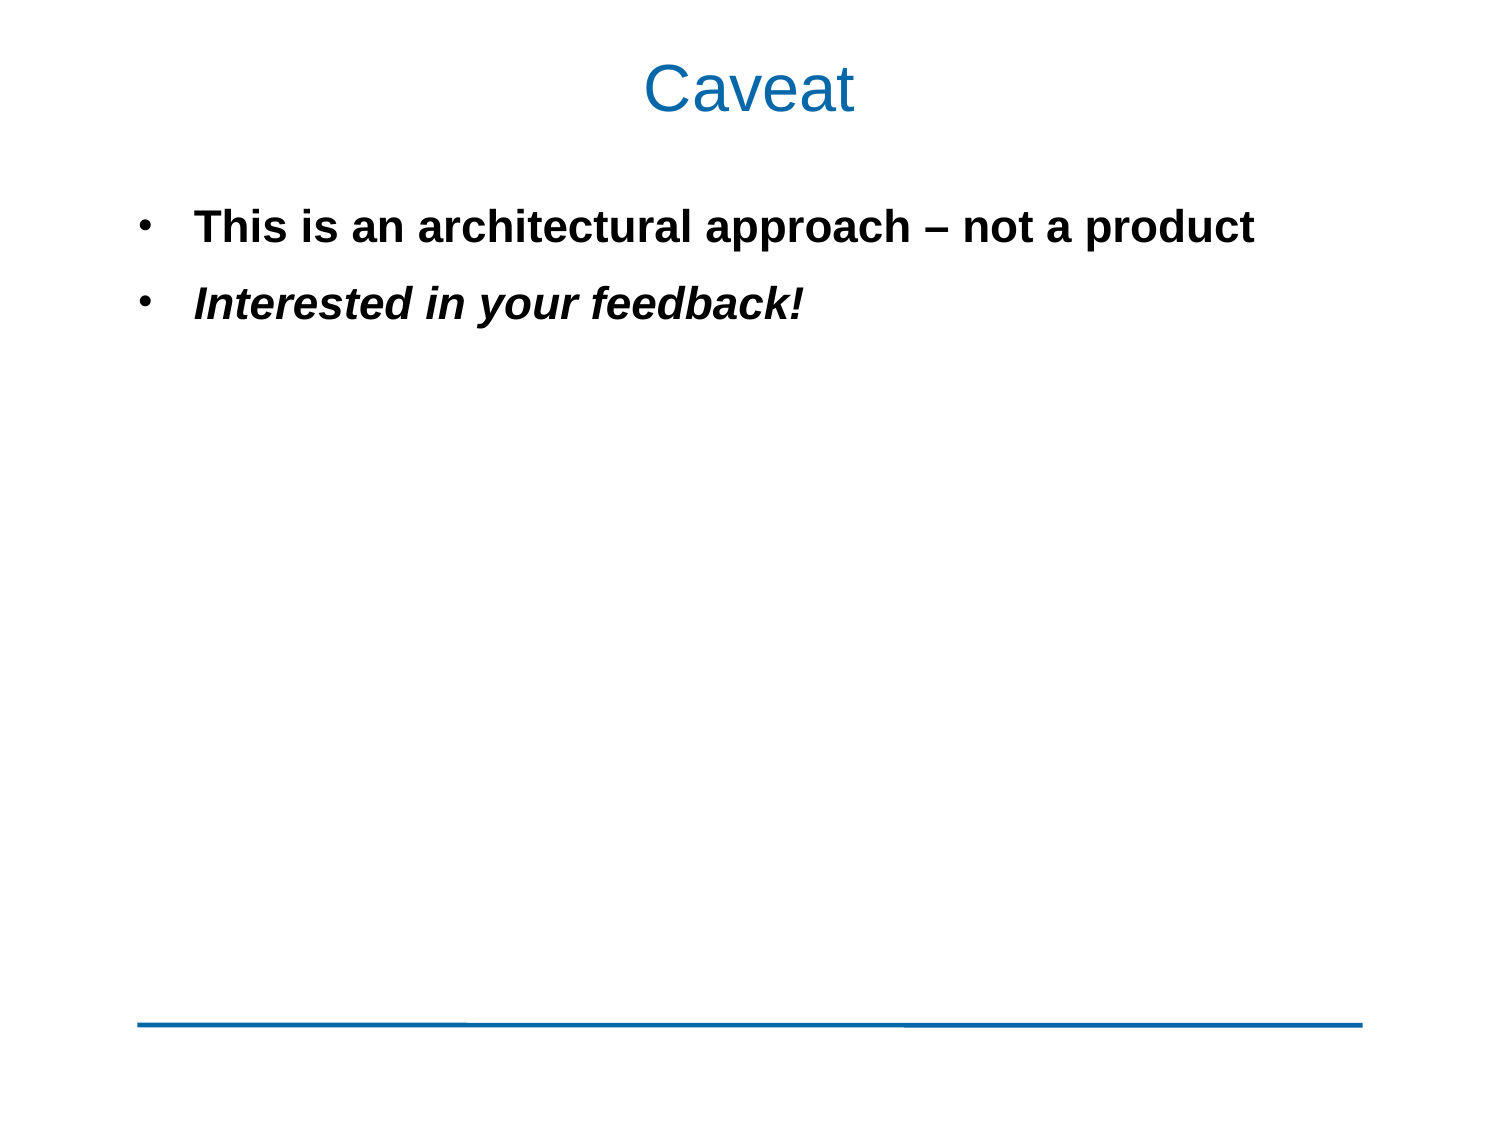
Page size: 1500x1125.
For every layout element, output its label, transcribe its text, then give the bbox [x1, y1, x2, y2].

list This is an architectural approach – not a product Interested in your feedback! [115, 179, 1387, 1005]
title Caveat [0, 6, 1500, 149]
